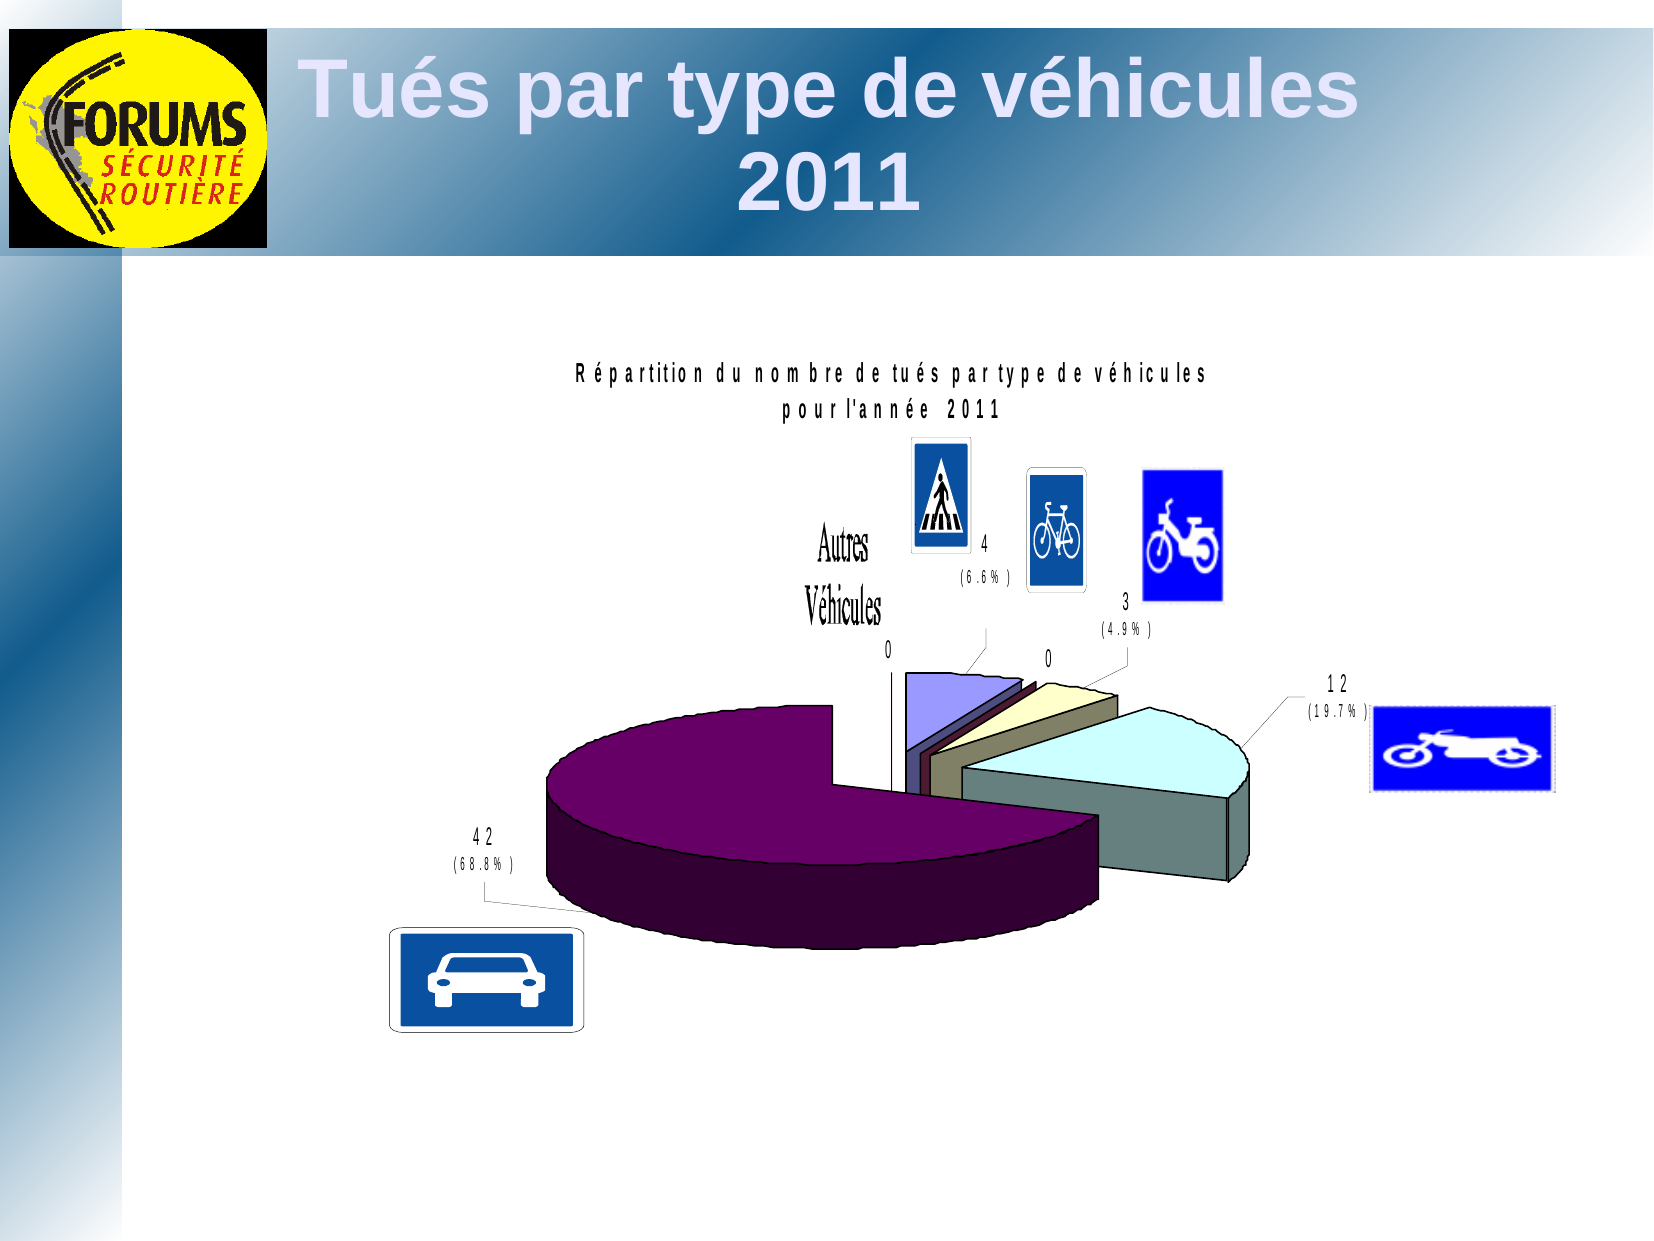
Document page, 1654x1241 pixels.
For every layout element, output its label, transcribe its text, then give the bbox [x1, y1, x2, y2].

picture [147, 324, 1641, 1152]
title Tués par type de véhicules 2011 [267, 42, 1536, 229]
picture [9, 29, 267, 249]
